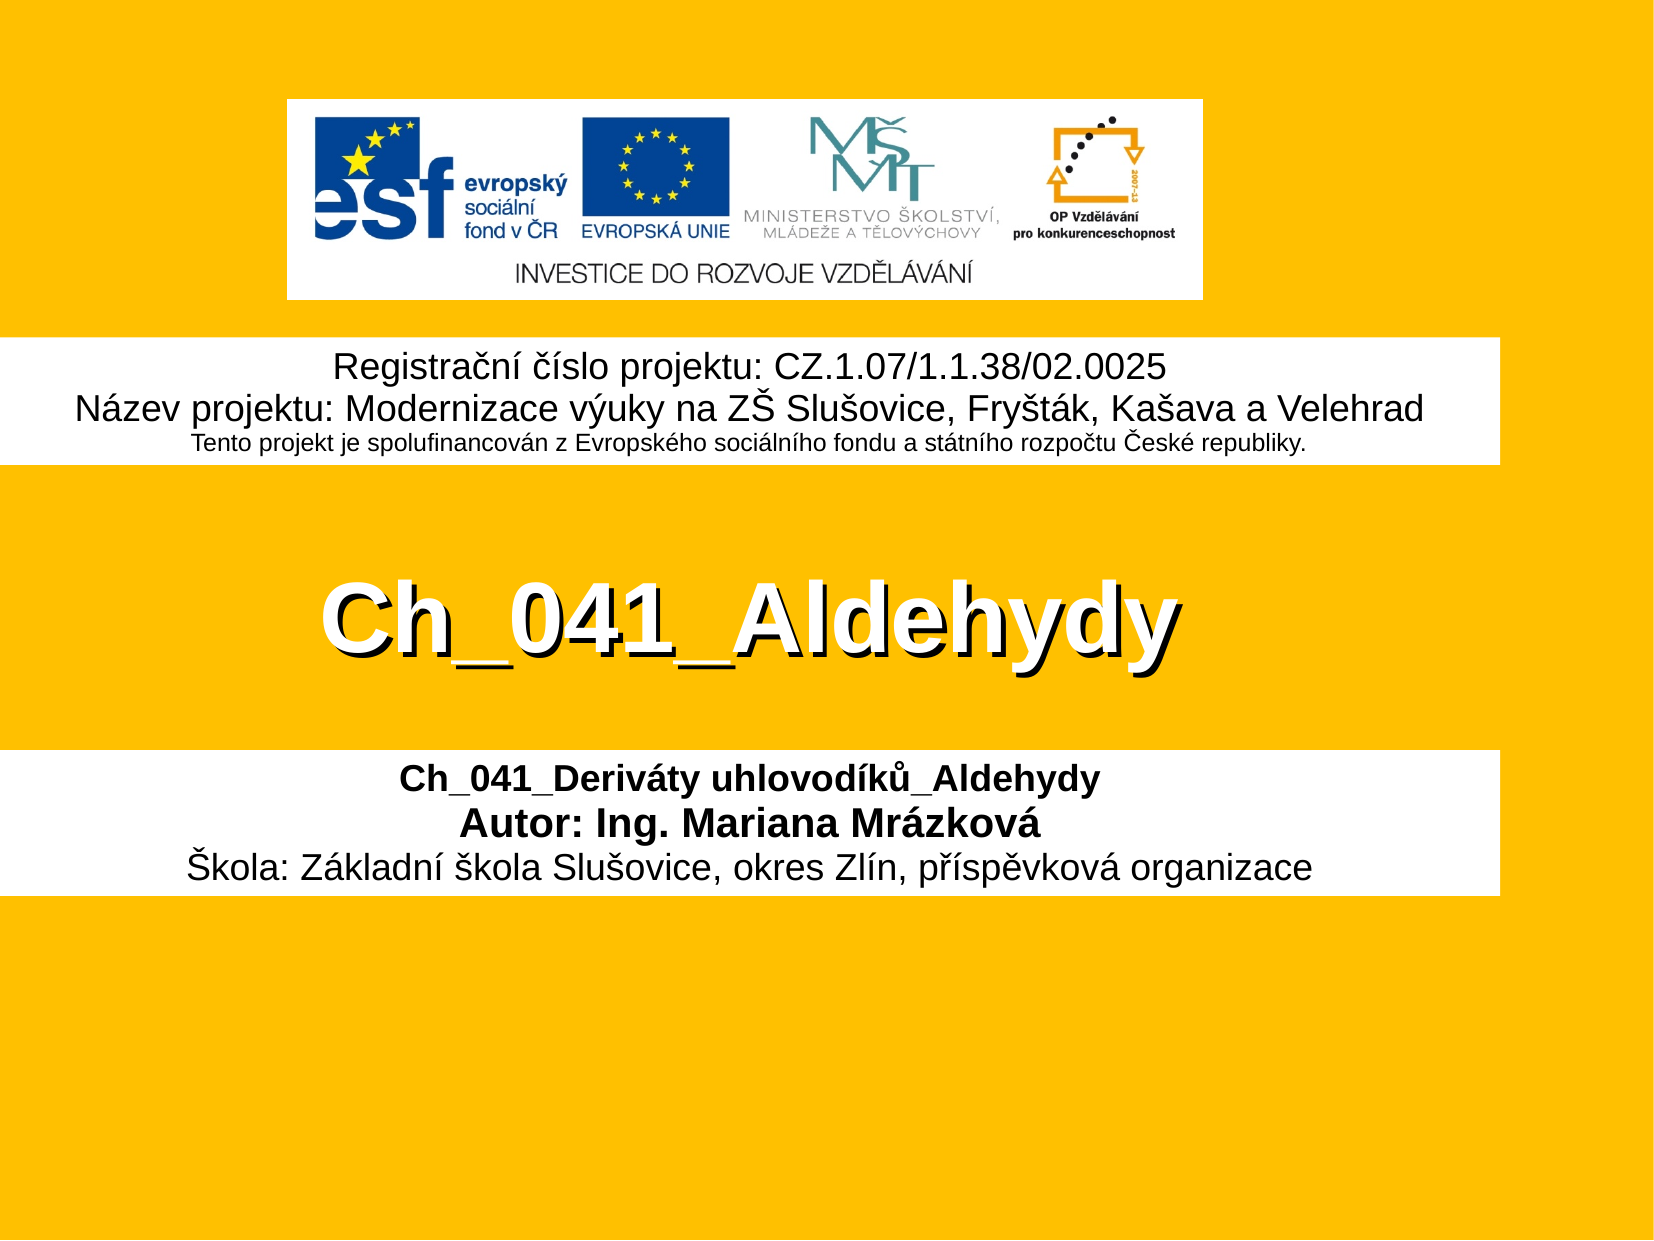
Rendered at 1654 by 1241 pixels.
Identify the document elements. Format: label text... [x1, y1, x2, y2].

title Ch_041_Aldehydy [112, 537, 1388, 688]
picture [287, 99, 1203, 300]
text_box Ch_041_Deriváty uhlovodíků_Aldehydy Autor: Ing. Mariana Mrázková Škola: Základní škola Slušovice, okres Zlín, příspěvková organizace [0, 750, 1501, 896]
text_box Registrační číslo projektu: CZ.1.07/1.1.38/02.0025 Název projektu: Modernizace výuky na ZŠ Slušovice, Fryšták, Kašava a Velehrad Tento projekt je spolufinancován z Evropského sociálního fondu a státního rozpočtu České republiky. [0, 337, 1501, 465]
